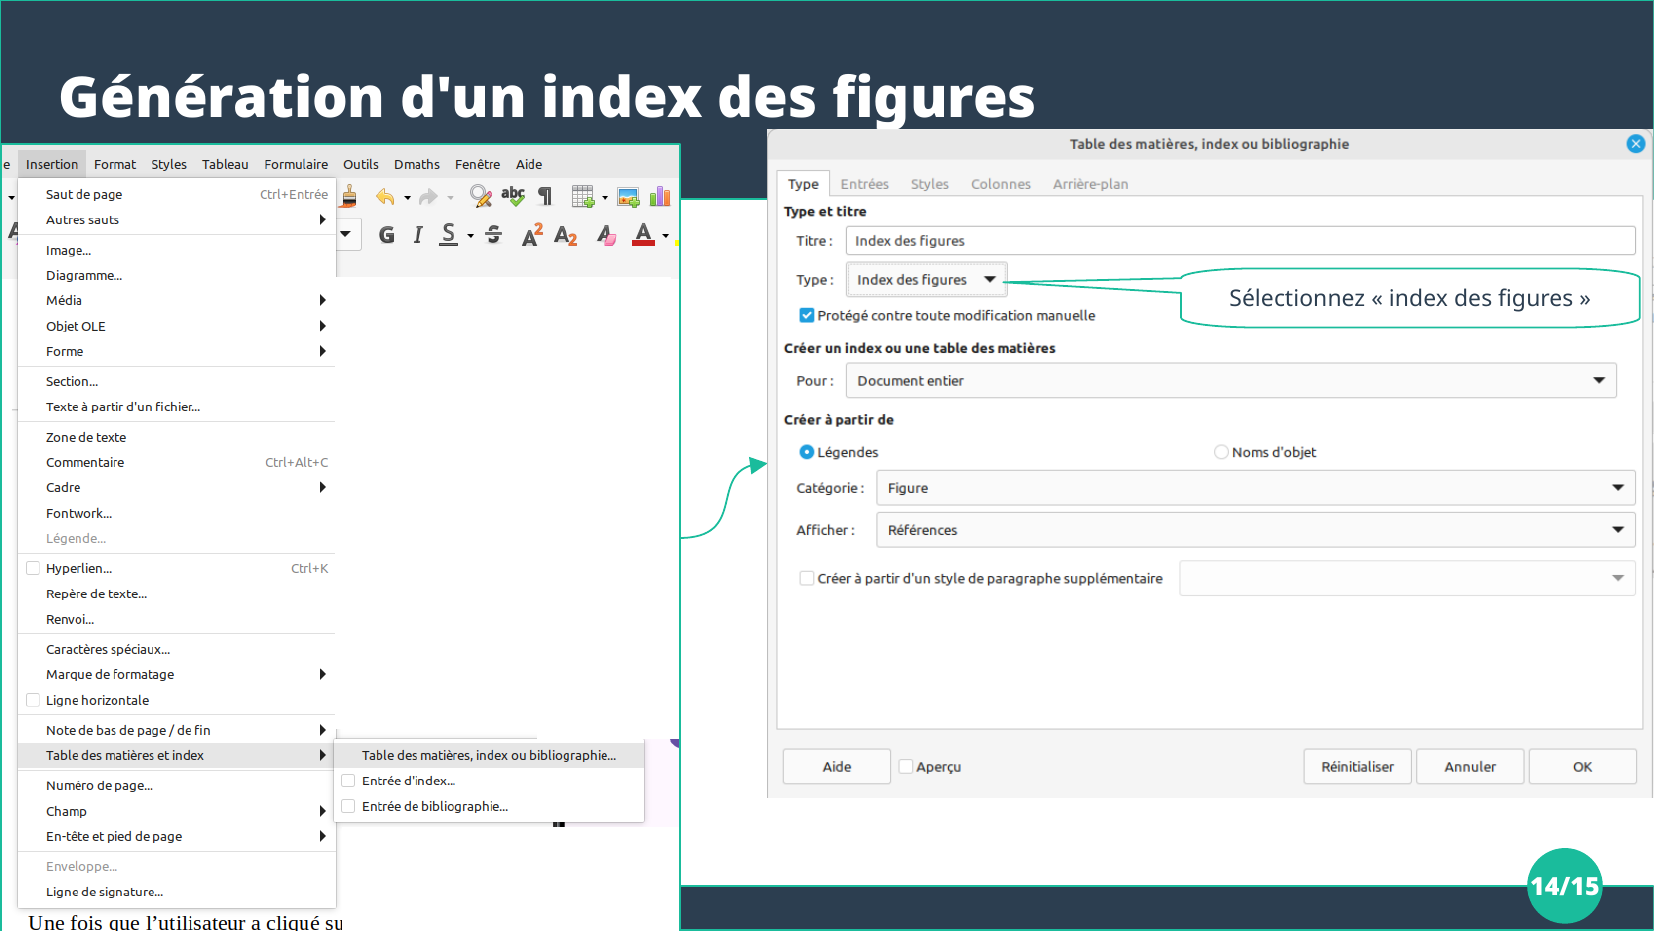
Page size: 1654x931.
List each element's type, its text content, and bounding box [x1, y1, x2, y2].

picture [767, 129, 1654, 798]
title Génération d'un index des figures [59, 37, 1595, 155]
picture [2, 144, 680, 931]
text_box Sélectionnez « index des figures » [1003, 268, 1640, 328]
